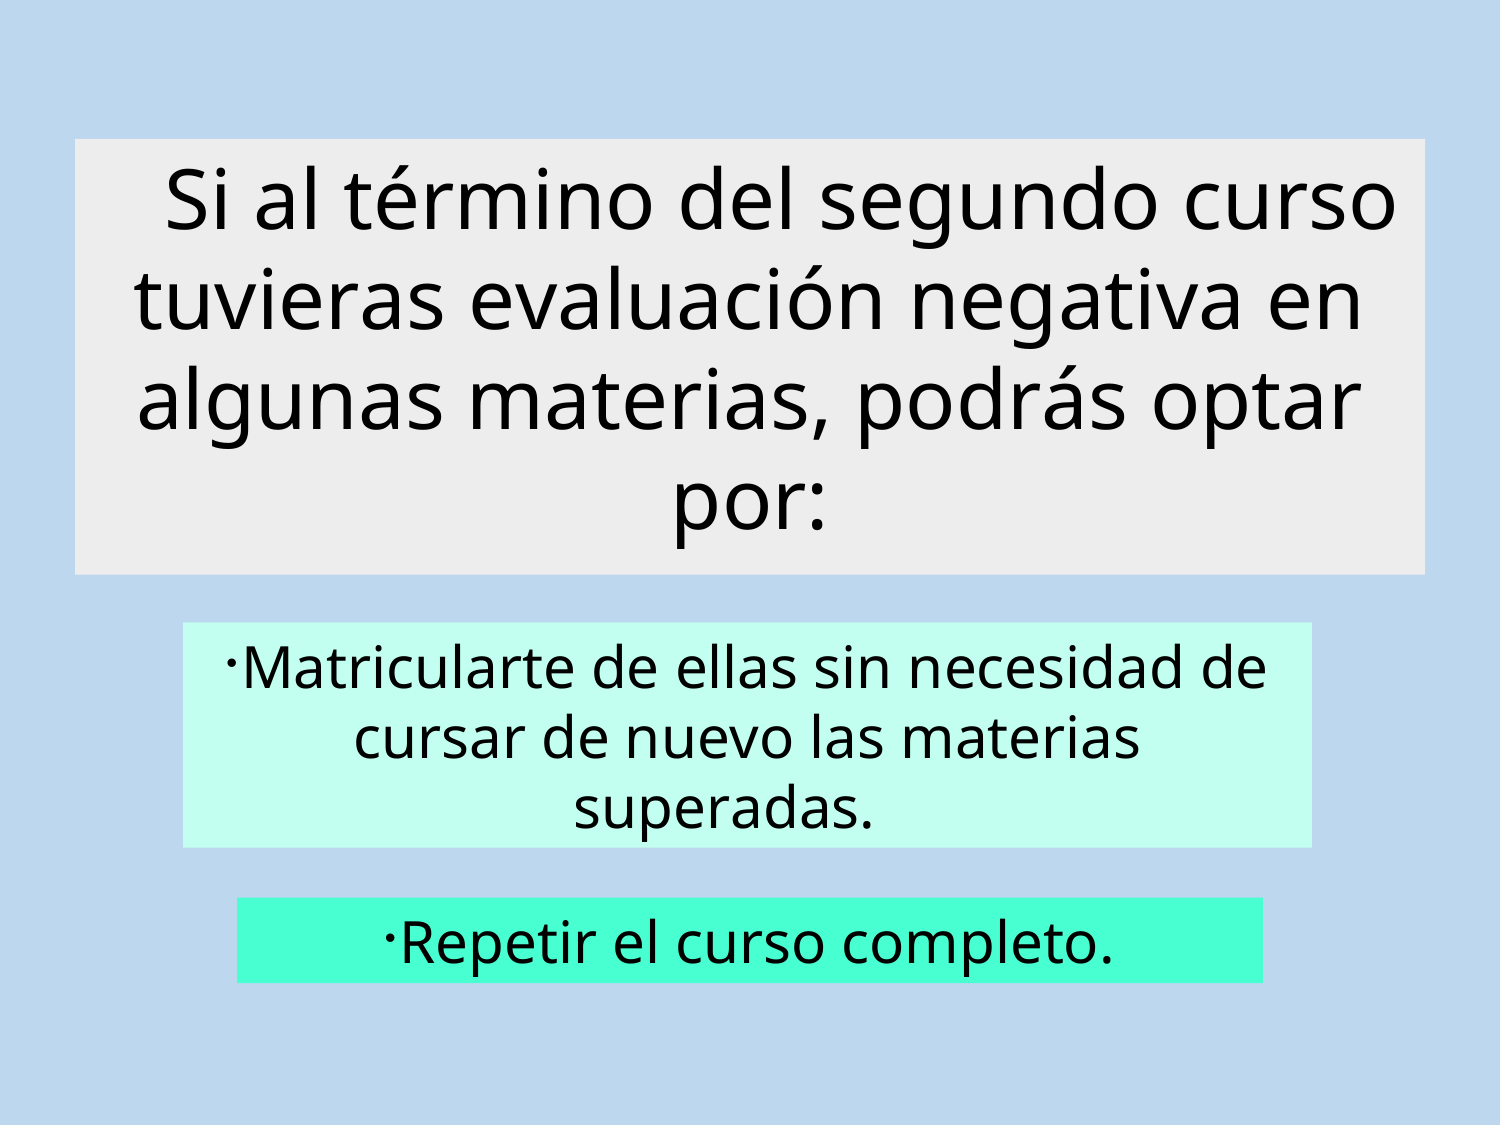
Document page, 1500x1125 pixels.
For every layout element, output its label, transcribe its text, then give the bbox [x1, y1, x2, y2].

text_box Si al término del segundo curso tuvieras evaluación negativa en algunas materias, podrás optar por: [75, 138, 1426, 575]
text_box Repetir el curso completo. [237, 897, 1263, 984]
text_box Matricularte de ellas sin necesidad de cursar de nuevo las materias superadas. [183, 622, 1312, 848]
